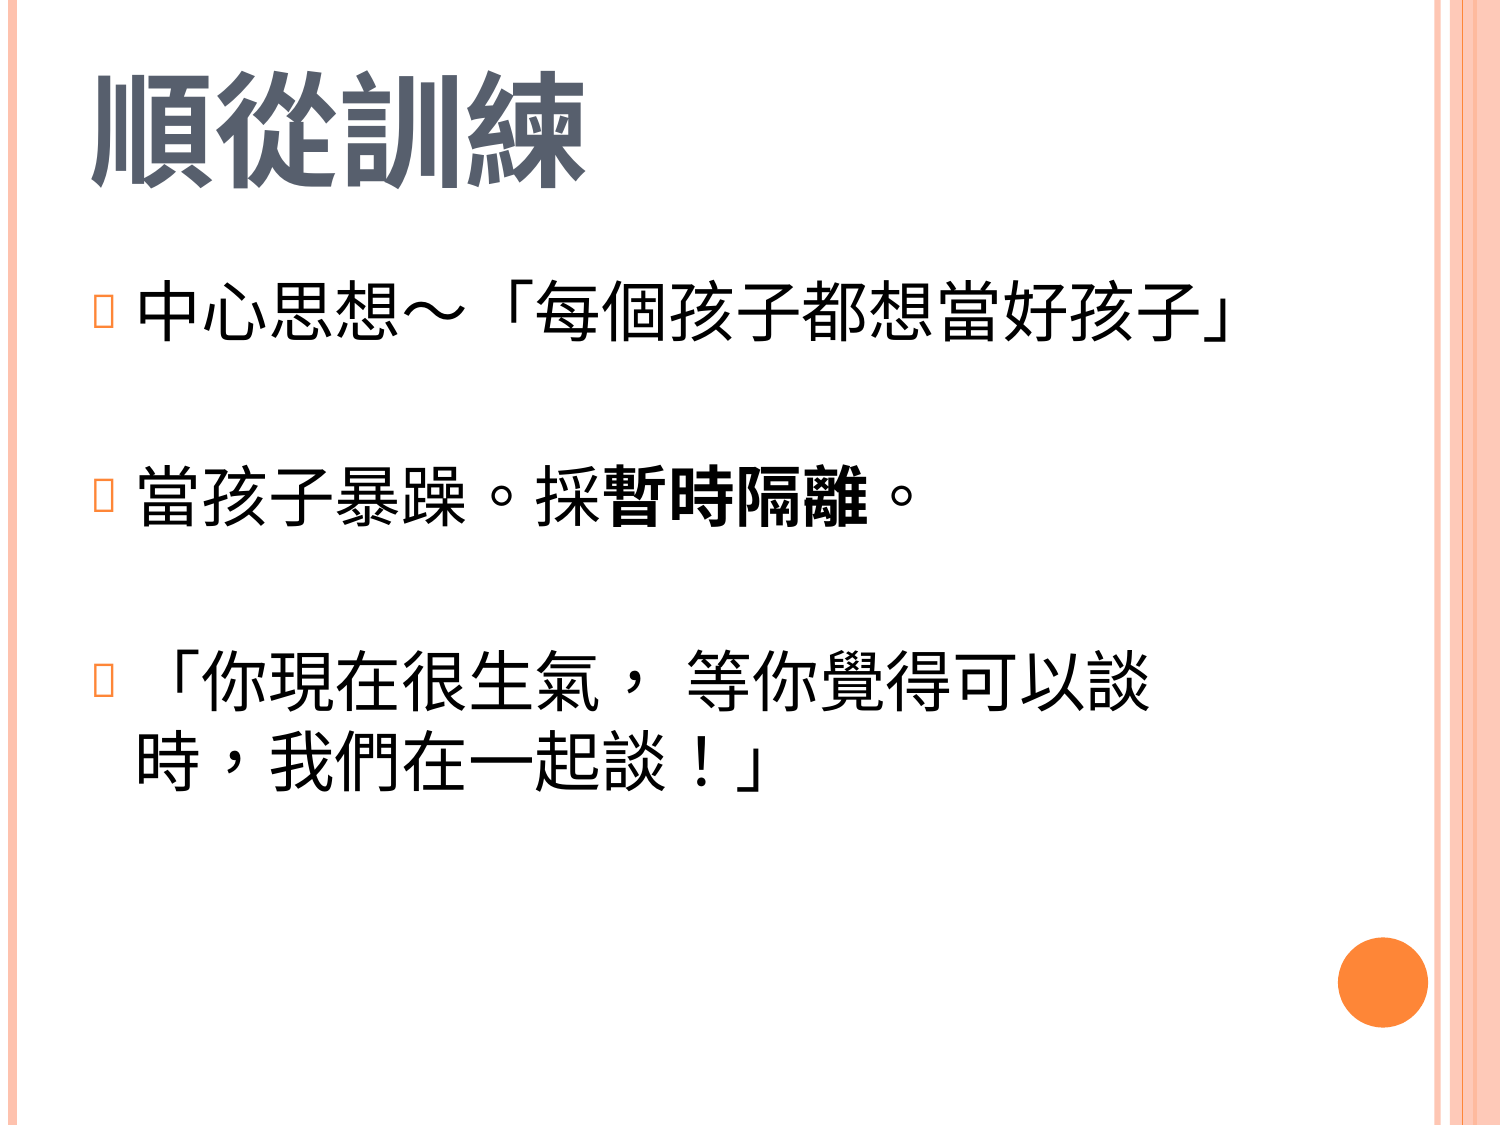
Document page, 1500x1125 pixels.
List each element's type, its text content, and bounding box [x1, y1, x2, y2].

list 中心思想～「每個孩子都想當好孩子」 當孩子暴躁。採暫時隔離。 「你現在很生氣， 等你覺得可以談時，我們在一起談！」 [75, 262, 1300, 1062]
title 順從訓練 [75, 45, 1300, 233]
